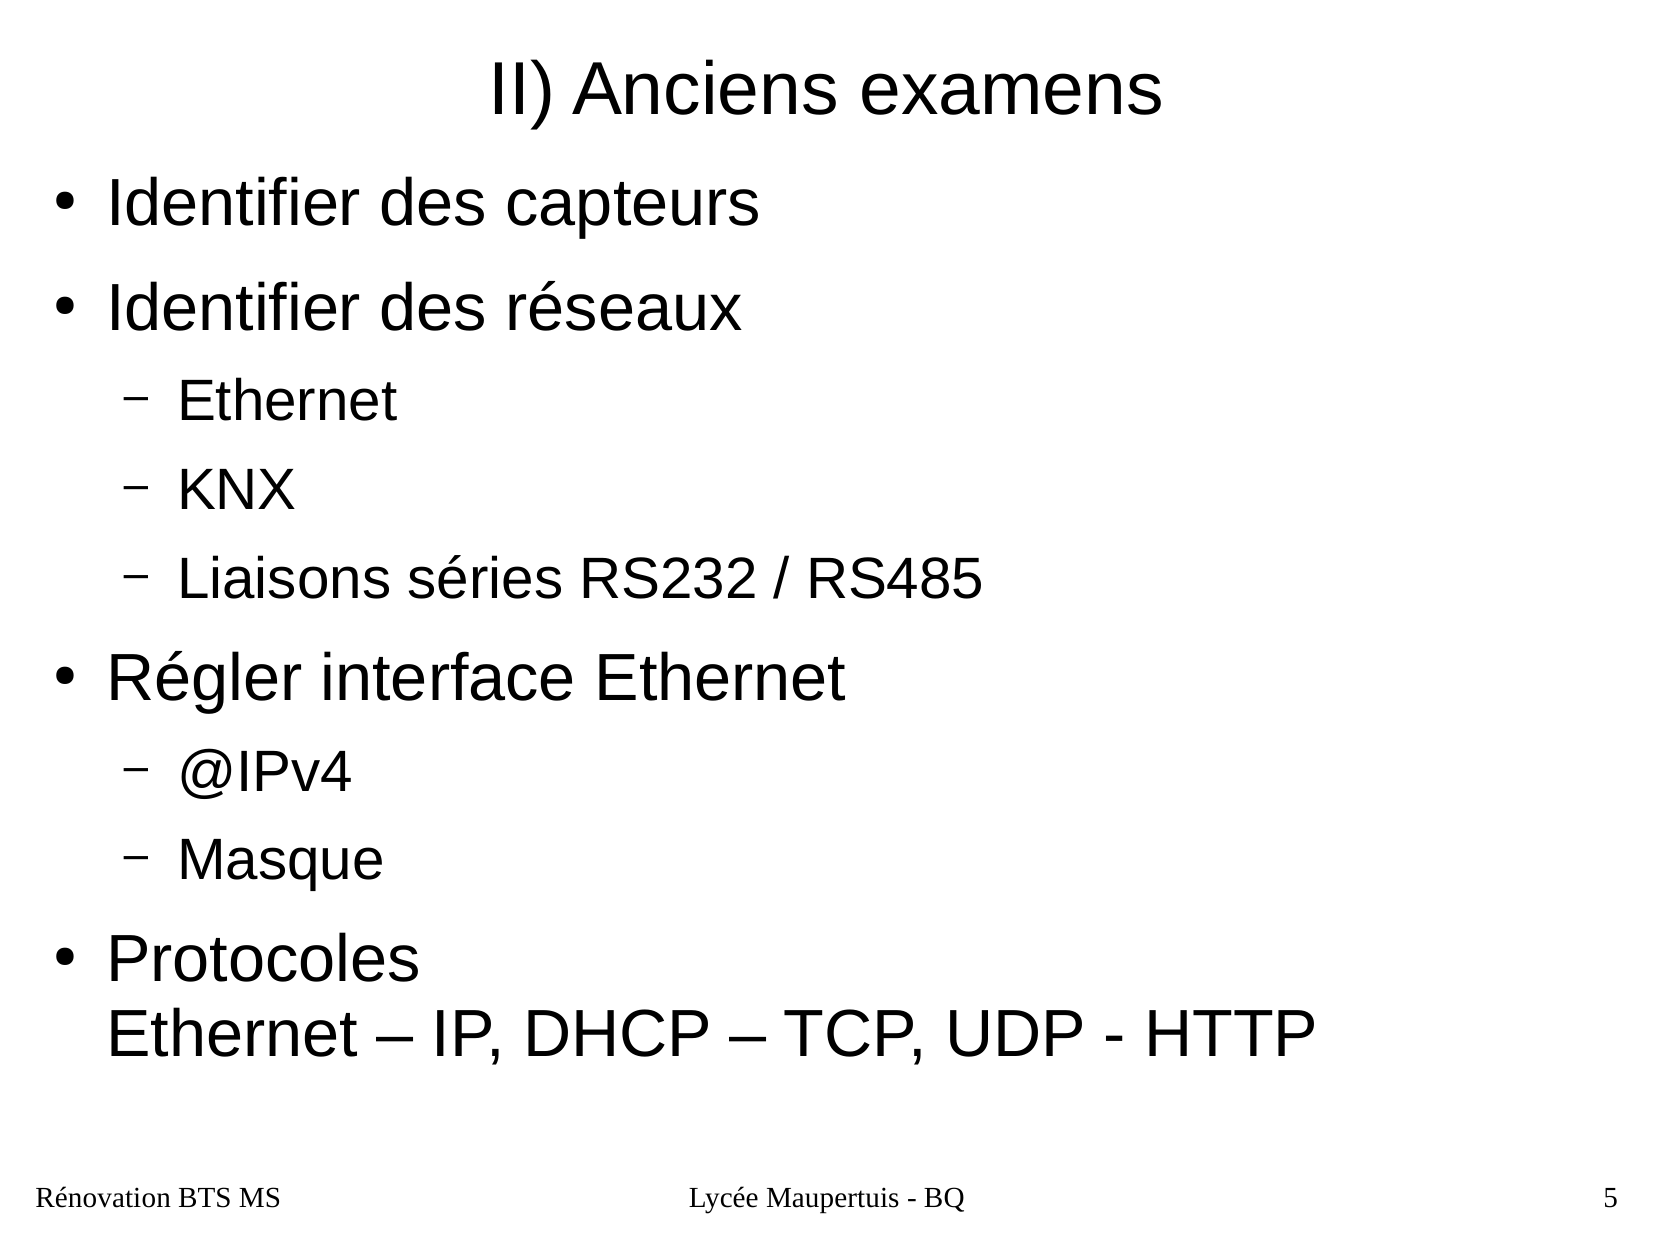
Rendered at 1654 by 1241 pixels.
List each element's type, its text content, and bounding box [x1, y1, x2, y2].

list Identifier des capteurs Identifier des réseaux Ethernet KNX Liaisons séries RS232 / RS485 Régler interface Ethernet @IPv4 Masque Protocoles Ethernet – IP, DHCP – TCP, UDP - HTTP [35, 165, 1619, 1170]
title II) Anciens examens [35, 35, 1619, 142]
